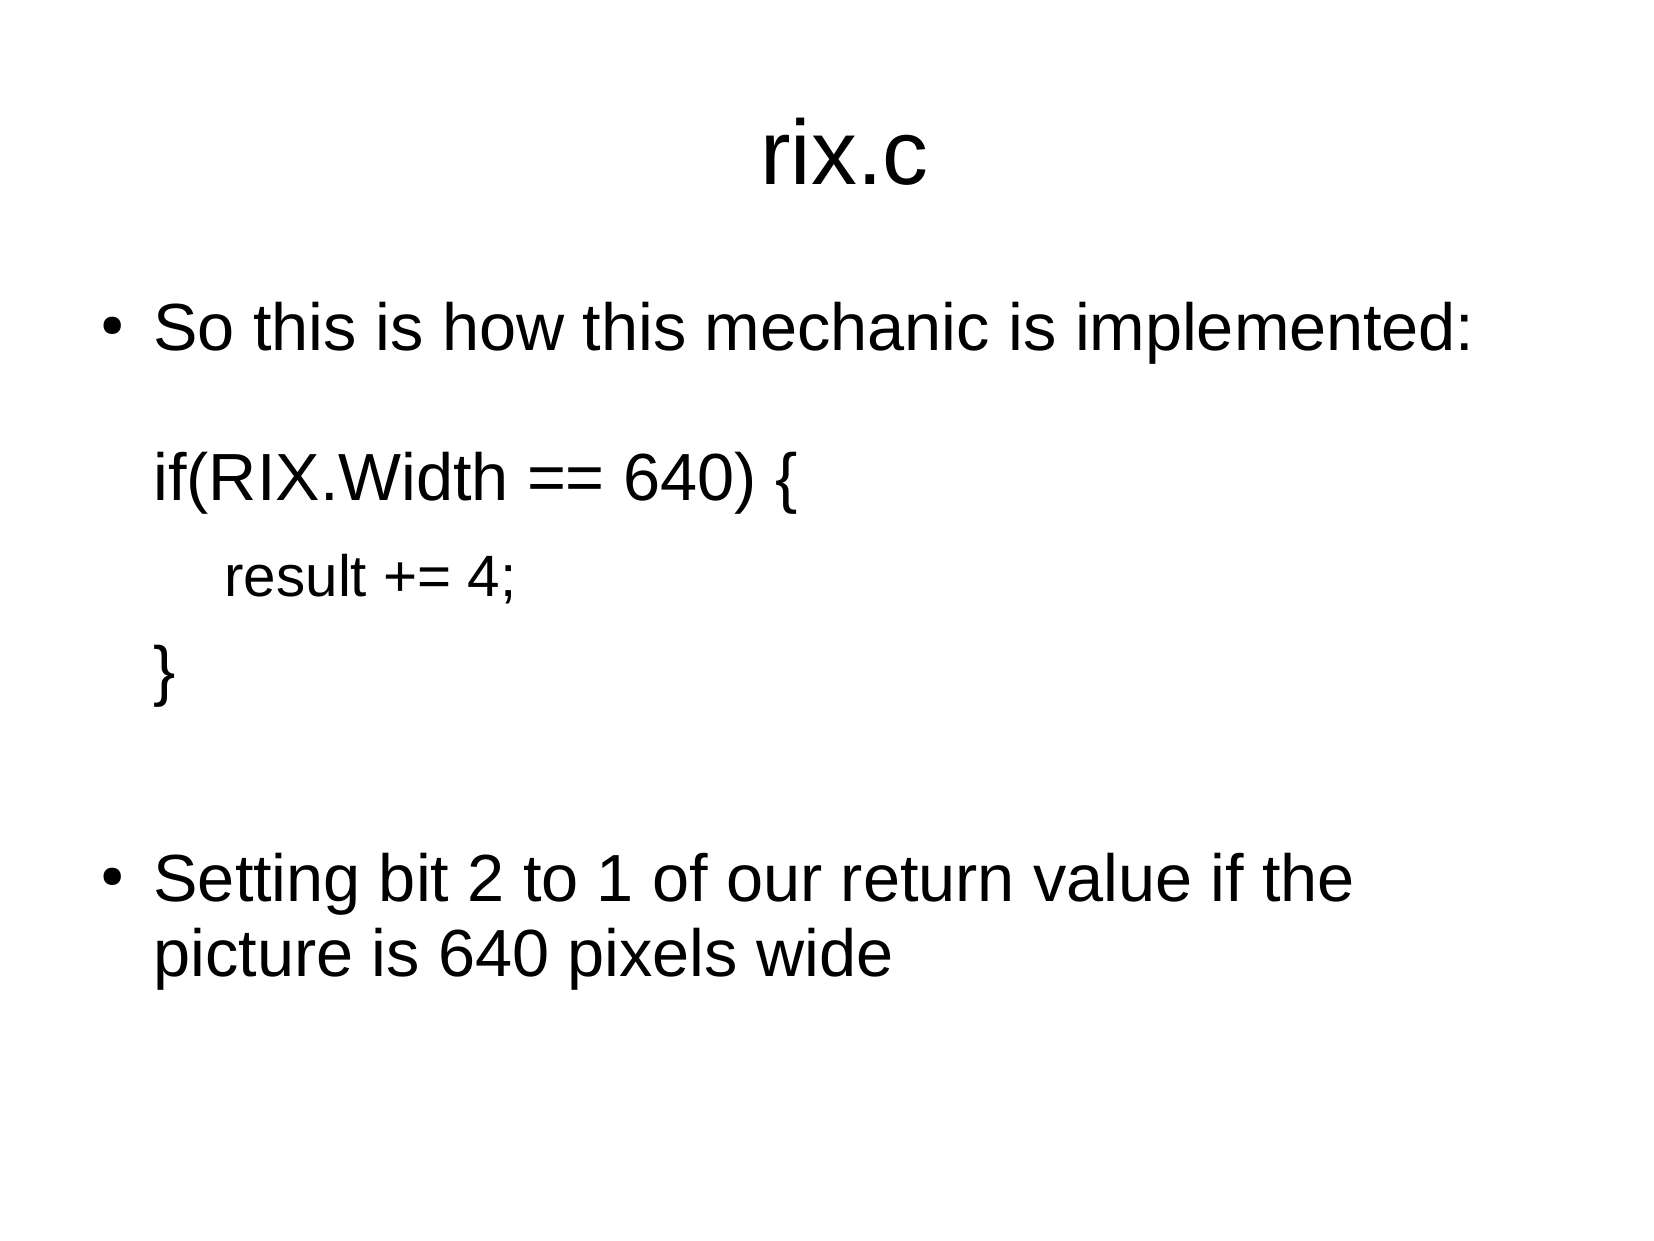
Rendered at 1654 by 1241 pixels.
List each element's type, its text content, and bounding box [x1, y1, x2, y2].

title rix.c [82, 49, 1571, 257]
list So this is how this mechanic is implemented: if(RIX.Width == 640) { result += 4; } Setting bit 2 to 1 of our return value if the picture is 640 pixels wide [82, 290, 1571, 1010]
